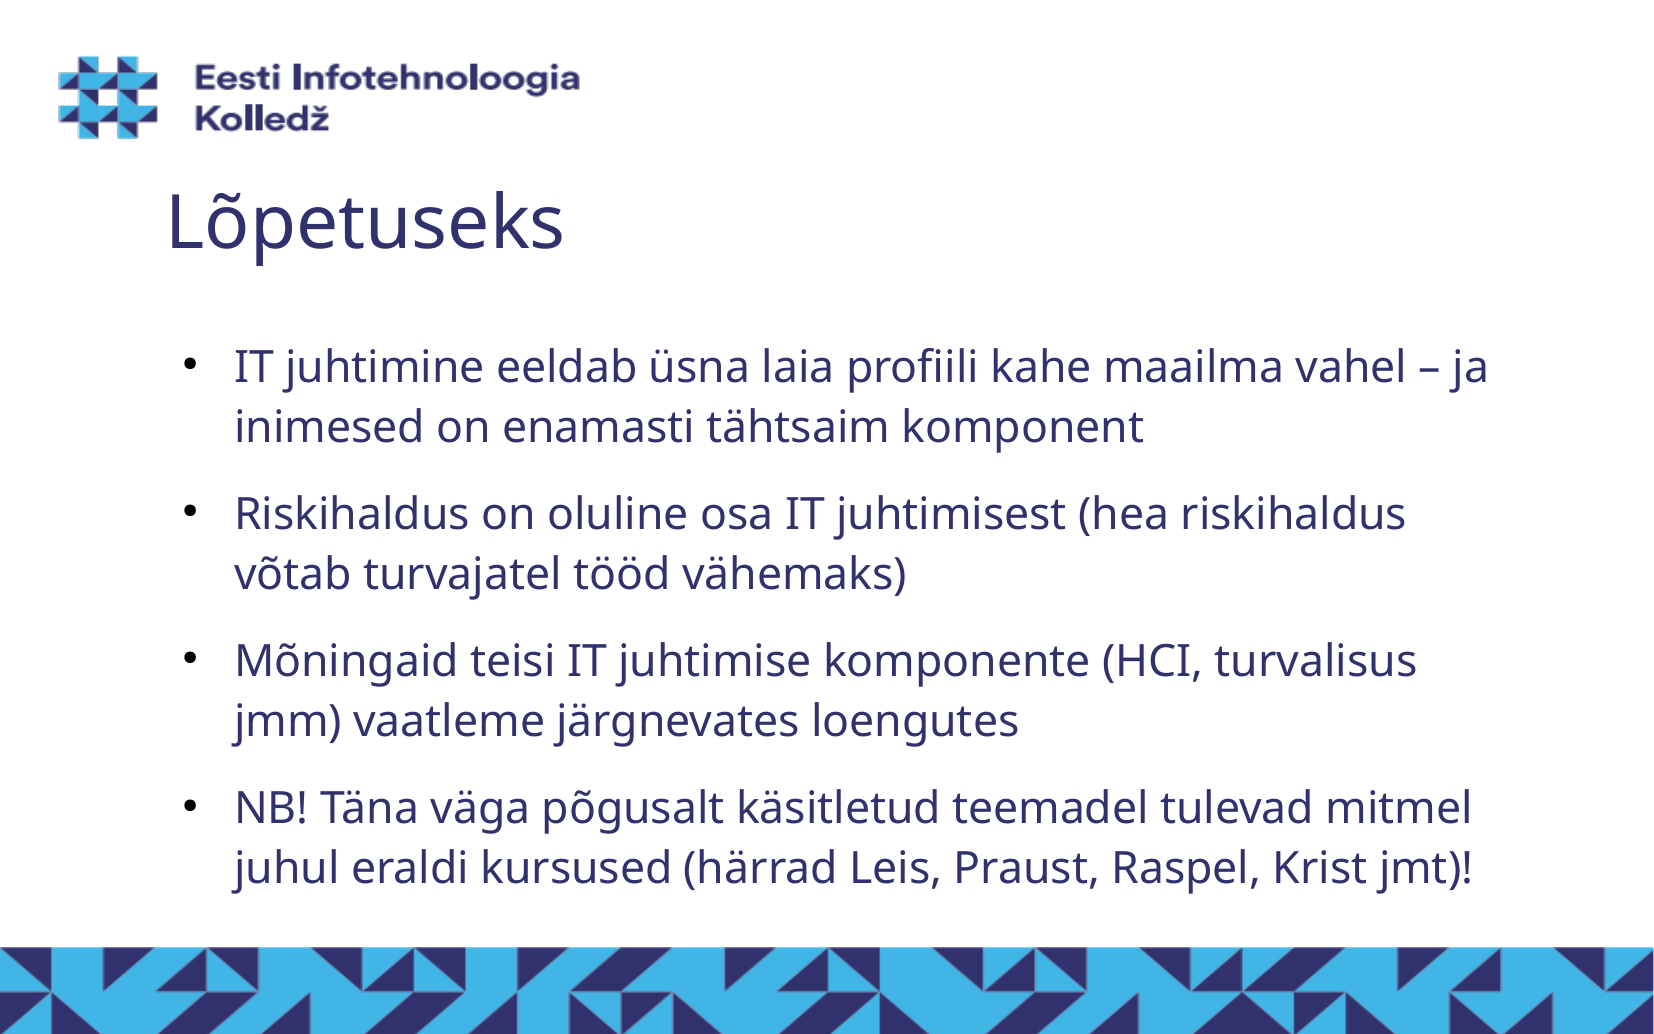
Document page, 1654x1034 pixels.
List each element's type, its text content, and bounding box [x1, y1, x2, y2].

list IT juhtimine eeldab üsna laia profiili kahe maailma vahel – ja inimesed on enamasti tähtsaim komponent Riskihaldus on oluline osa IT juhtimisest (hea riskihaldus võtab turvajatel tööd vähemaks) Mõningaid teisi IT juhtimise komponente (HCI, turvalisus jmm) vaatleme järgnevates loengutes NB! Täna väga põgusalt käsitletud teemadel tulevad mitmel juhul eraldi kursused (härrad Leis, Praust, Raspel, Krist jmt)! [165, 334, 1501, 906]
title Lõpetuseks [165, 132, 1501, 306]
